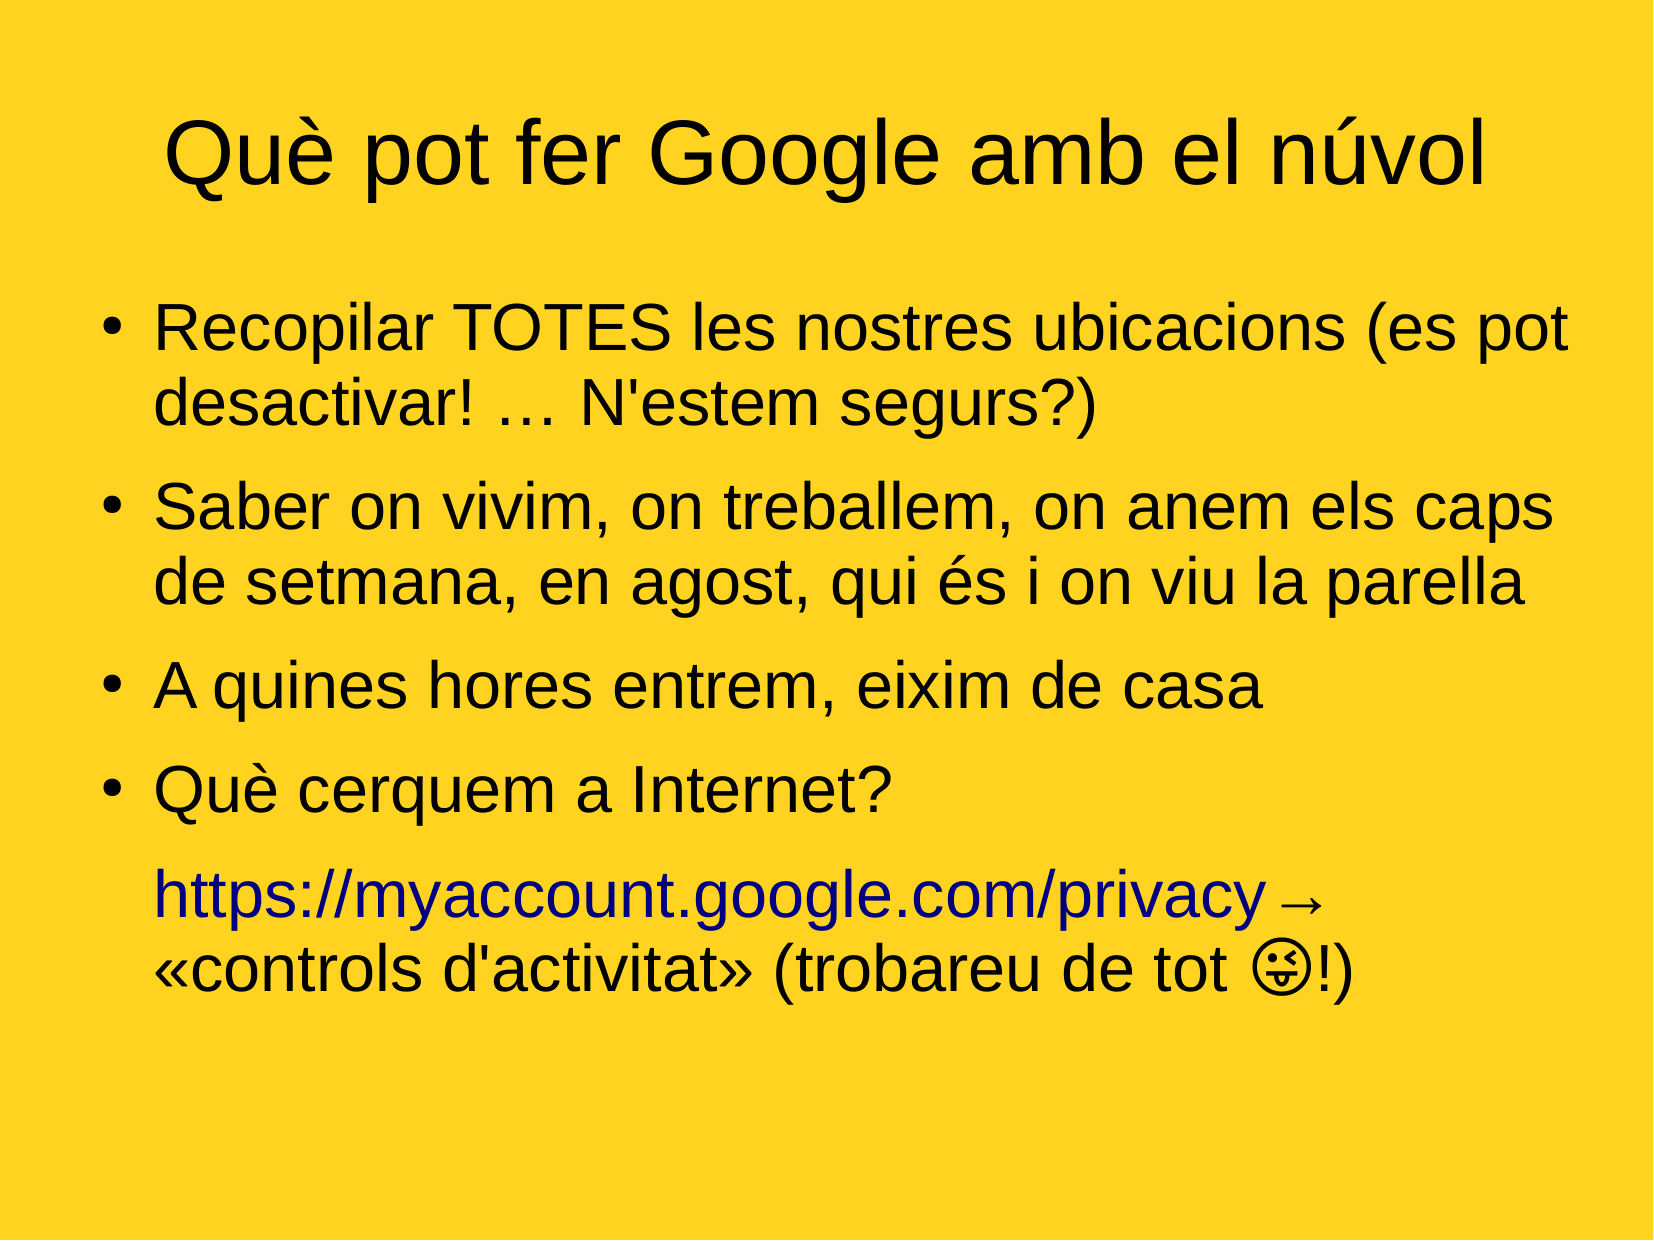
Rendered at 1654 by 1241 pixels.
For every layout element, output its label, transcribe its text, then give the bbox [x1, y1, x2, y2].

list Recopilar TOTES les nostres ubicacions (es pot desactivar! … N'estem segurs?) Saber on vivim, on treballem, on anem els caps de setmana, en agost, qui és i on viu la parella A quines hores entrem, eixim de casa Què cerquem a Internet? https://myaccount.google.com/privacy→ «controls d'activitat» (trobareu de tot 😜!) [82, 290, 1571, 1010]
title Què pot fer Google amb el núvol [82, 49, 1571, 257]
